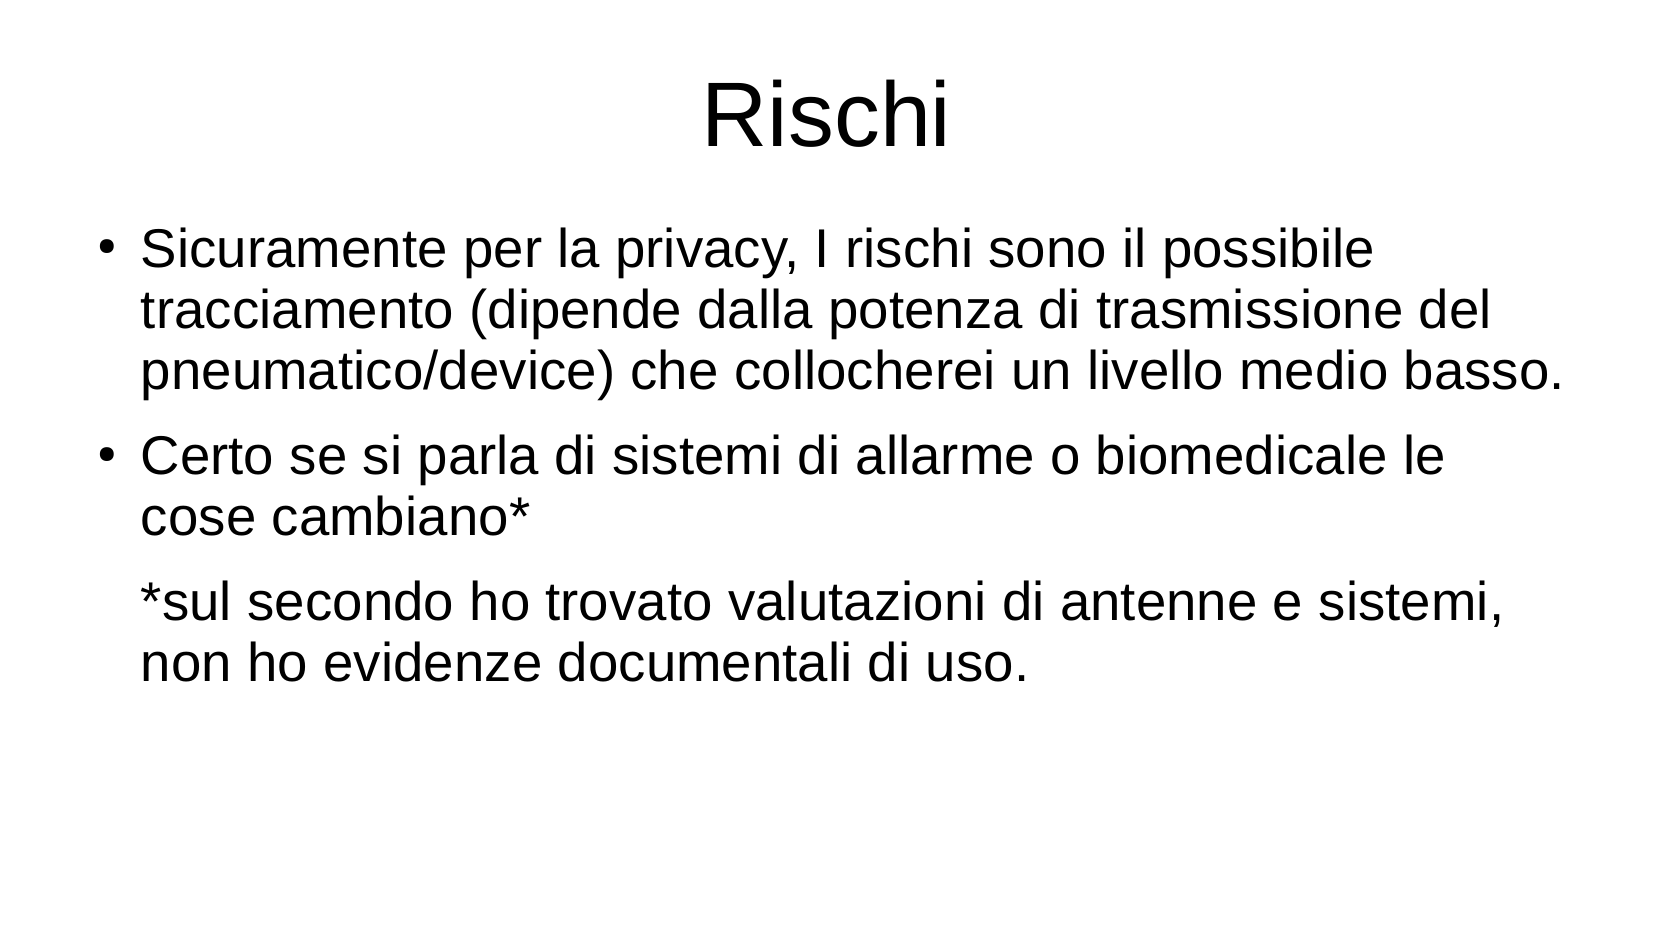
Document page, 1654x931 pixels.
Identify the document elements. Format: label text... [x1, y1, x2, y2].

title Rischi [82, 37, 1571, 193]
list Sicuramente per la privacy, I rischi sono il possibile tracciamento (dipende dalla potenza di trasmissione del pneumatico/device) che collocherei un livello medio basso. Certo se si parla di sistemi di allarme o biomedicale le cose cambiano* *sul secondo ho trovato valutazioni di antenne e sistemi, non ho evidenze documentali di uso. [82, 217, 1571, 758]
